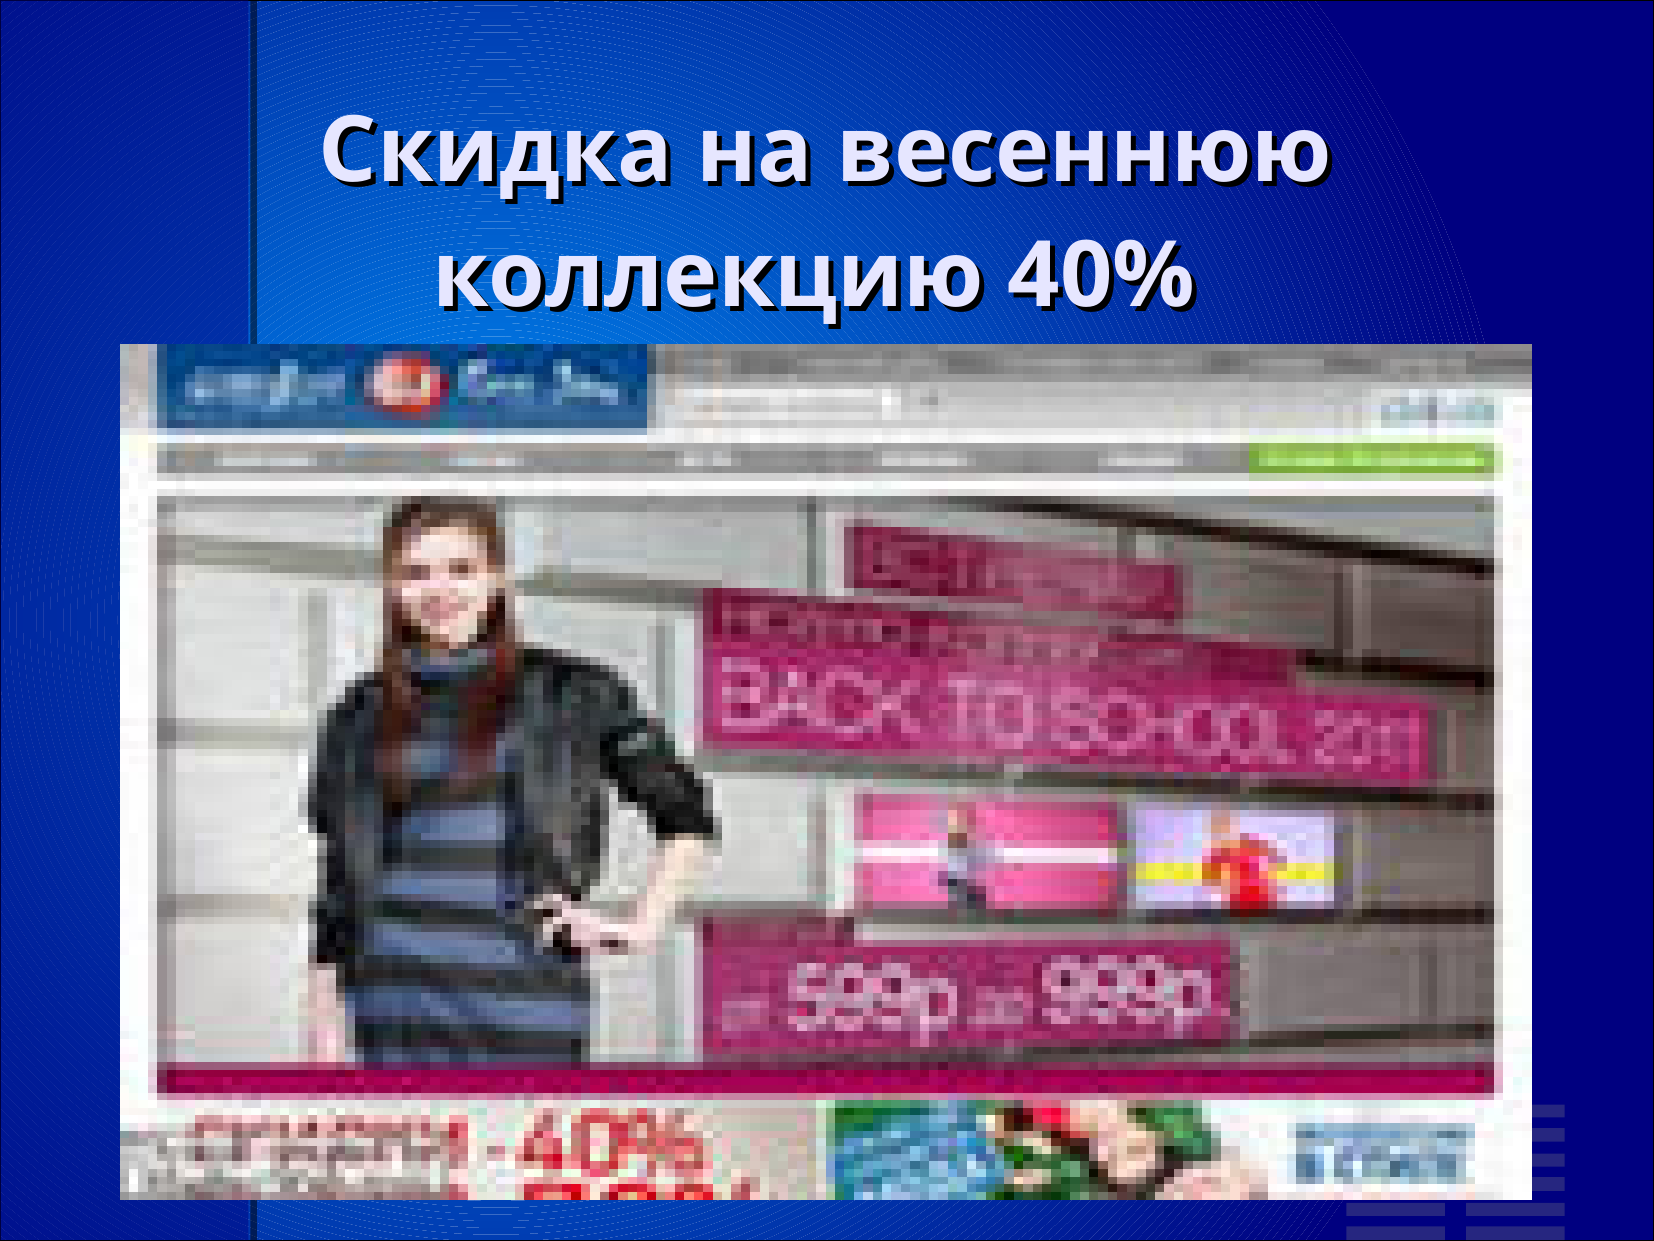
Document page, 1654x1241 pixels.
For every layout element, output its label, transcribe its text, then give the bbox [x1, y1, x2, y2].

title Скидка на весеннюю коллекцию 40% [119, 101, 1533, 316]
picture [120, 344, 1532, 1200]
